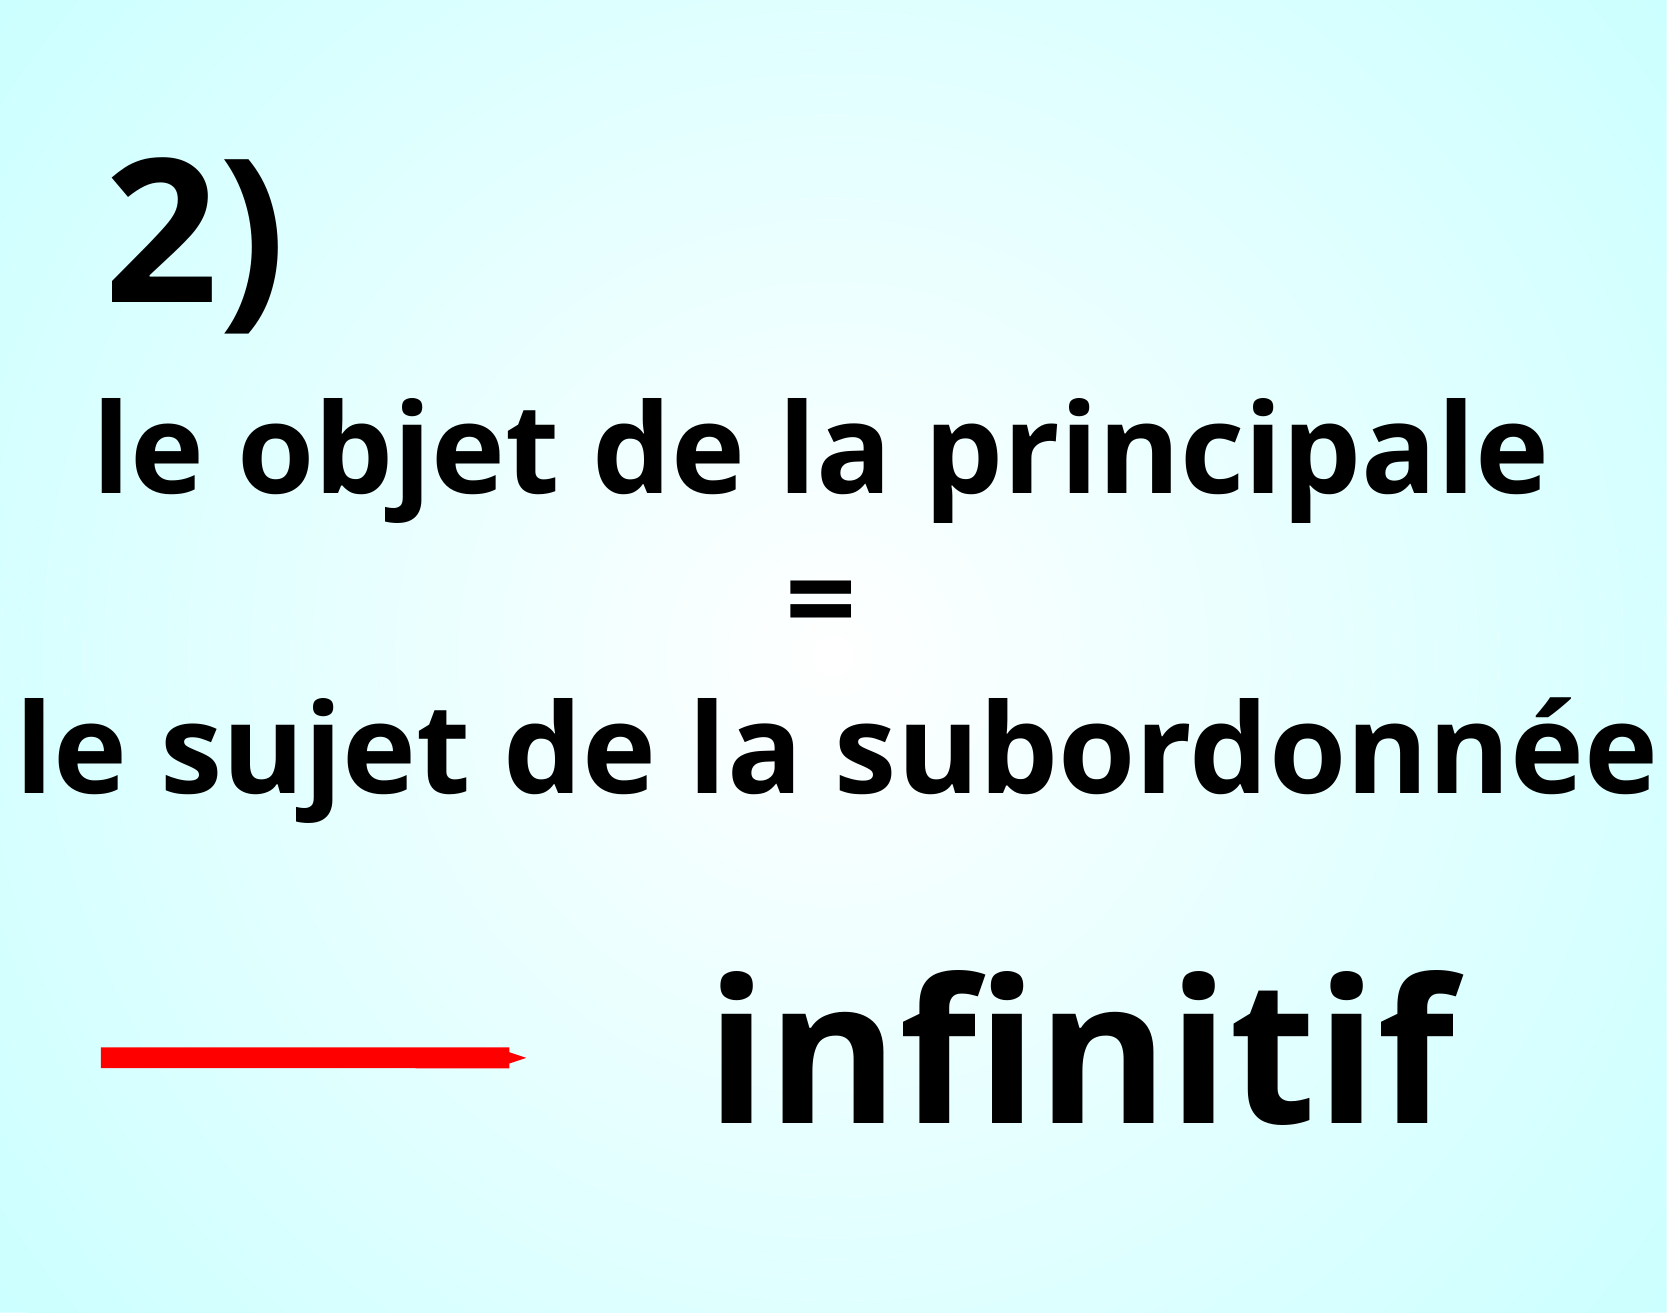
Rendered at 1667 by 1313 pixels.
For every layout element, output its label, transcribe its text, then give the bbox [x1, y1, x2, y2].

text_box 2) [89, 94, 397, 361]
text_box infinitif [691, 916, 1543, 1172]
text_box le objet de la principale = le sujet de la subordonnée [0, 361, 1667, 826]
